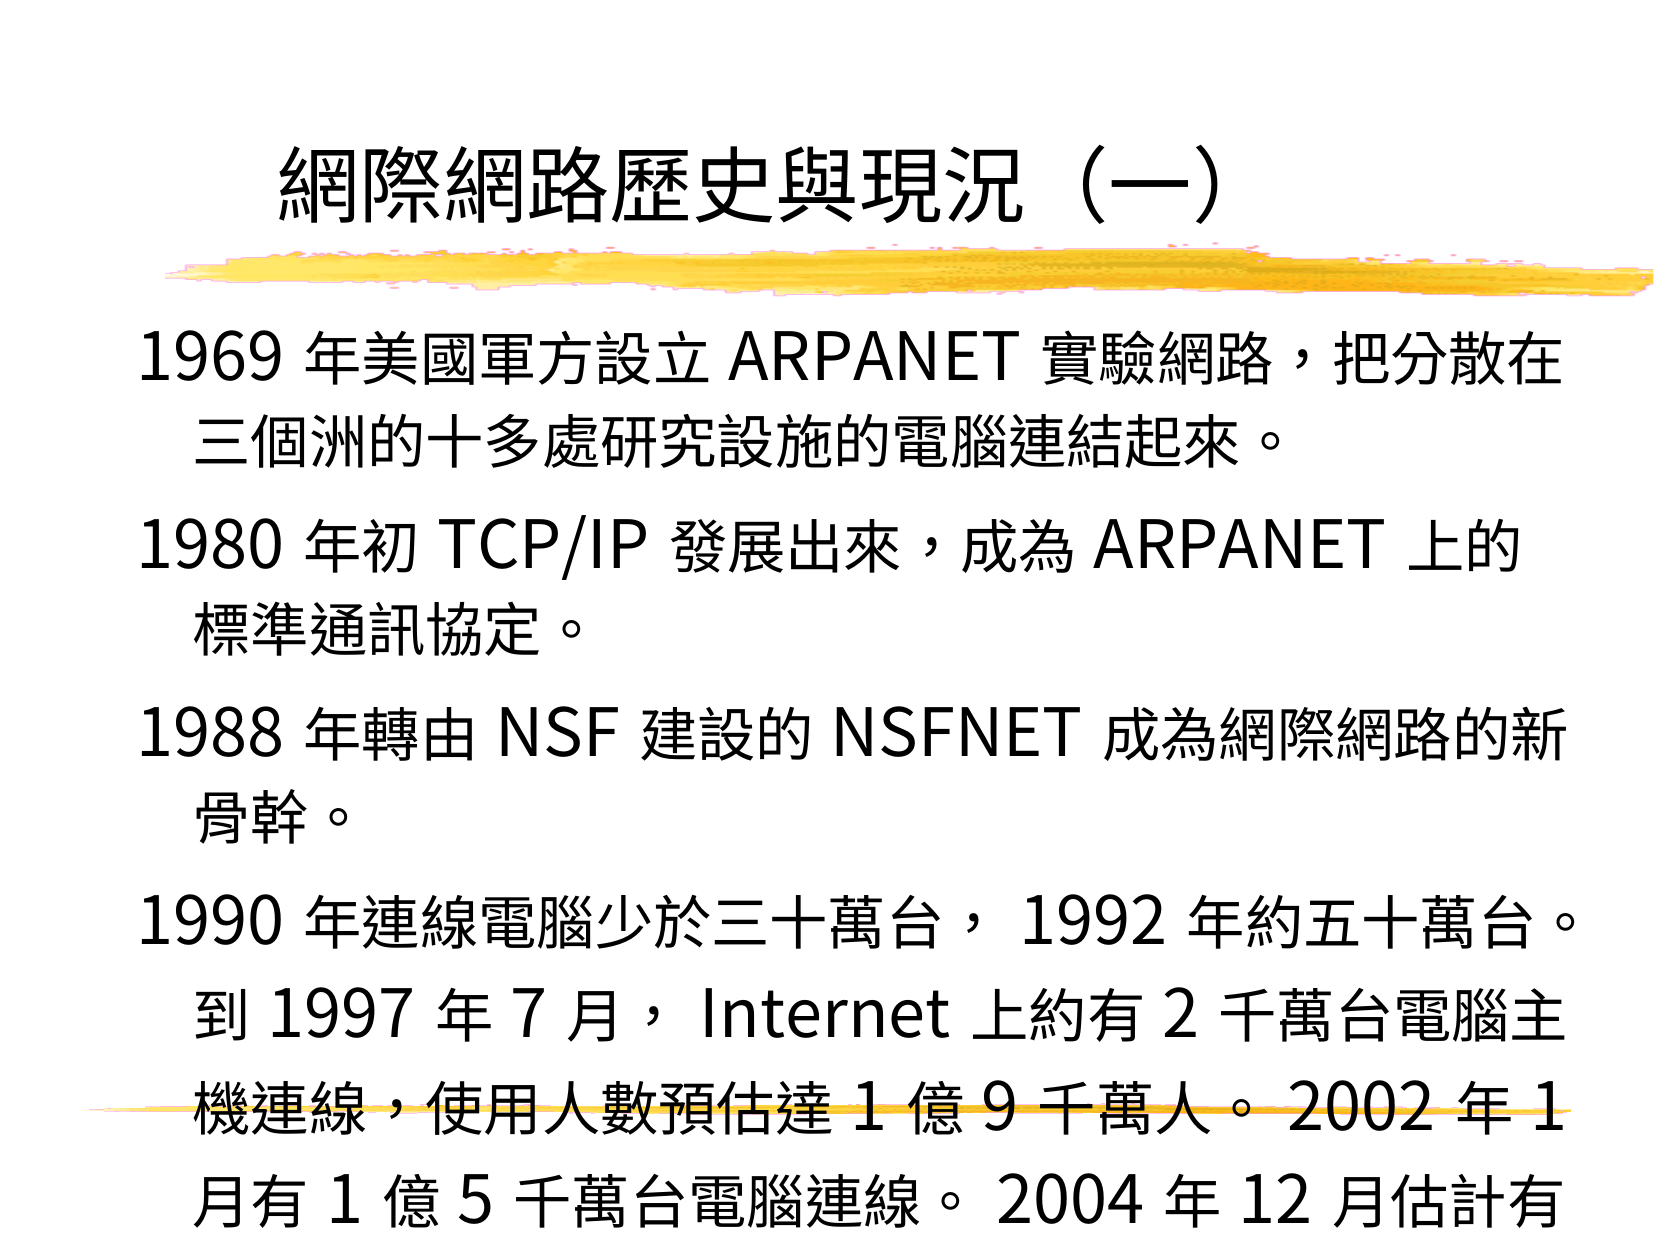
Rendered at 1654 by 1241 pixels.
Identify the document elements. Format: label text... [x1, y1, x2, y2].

title 網際網路歷史與現況（一） [73, 25, 1479, 249]
list 1969年美國軍方設立ARPANET實驗網路，把分散在三個洲的十多處研究設施的電腦連結起來。 1980年初TCP/IP發展出來，成為ARPANET上的標準通訊協定。 1988年轉由NSF建設的NSFNET成為網際網路的新骨幹。 1990年連線電腦少於三十萬台，1992年約五十萬台。到1997年7月，Internet上約有2千萬台電腦主機連線，使用人數預估達1億9千萬人。2002年1月有1億5千萬台電腦連線。2004年12月估計有3億部電腦上網。 [121, 297, 1591, 1220]
picture [82, 1102, 121, 1117]
picture [165, 237, 1654, 308]
